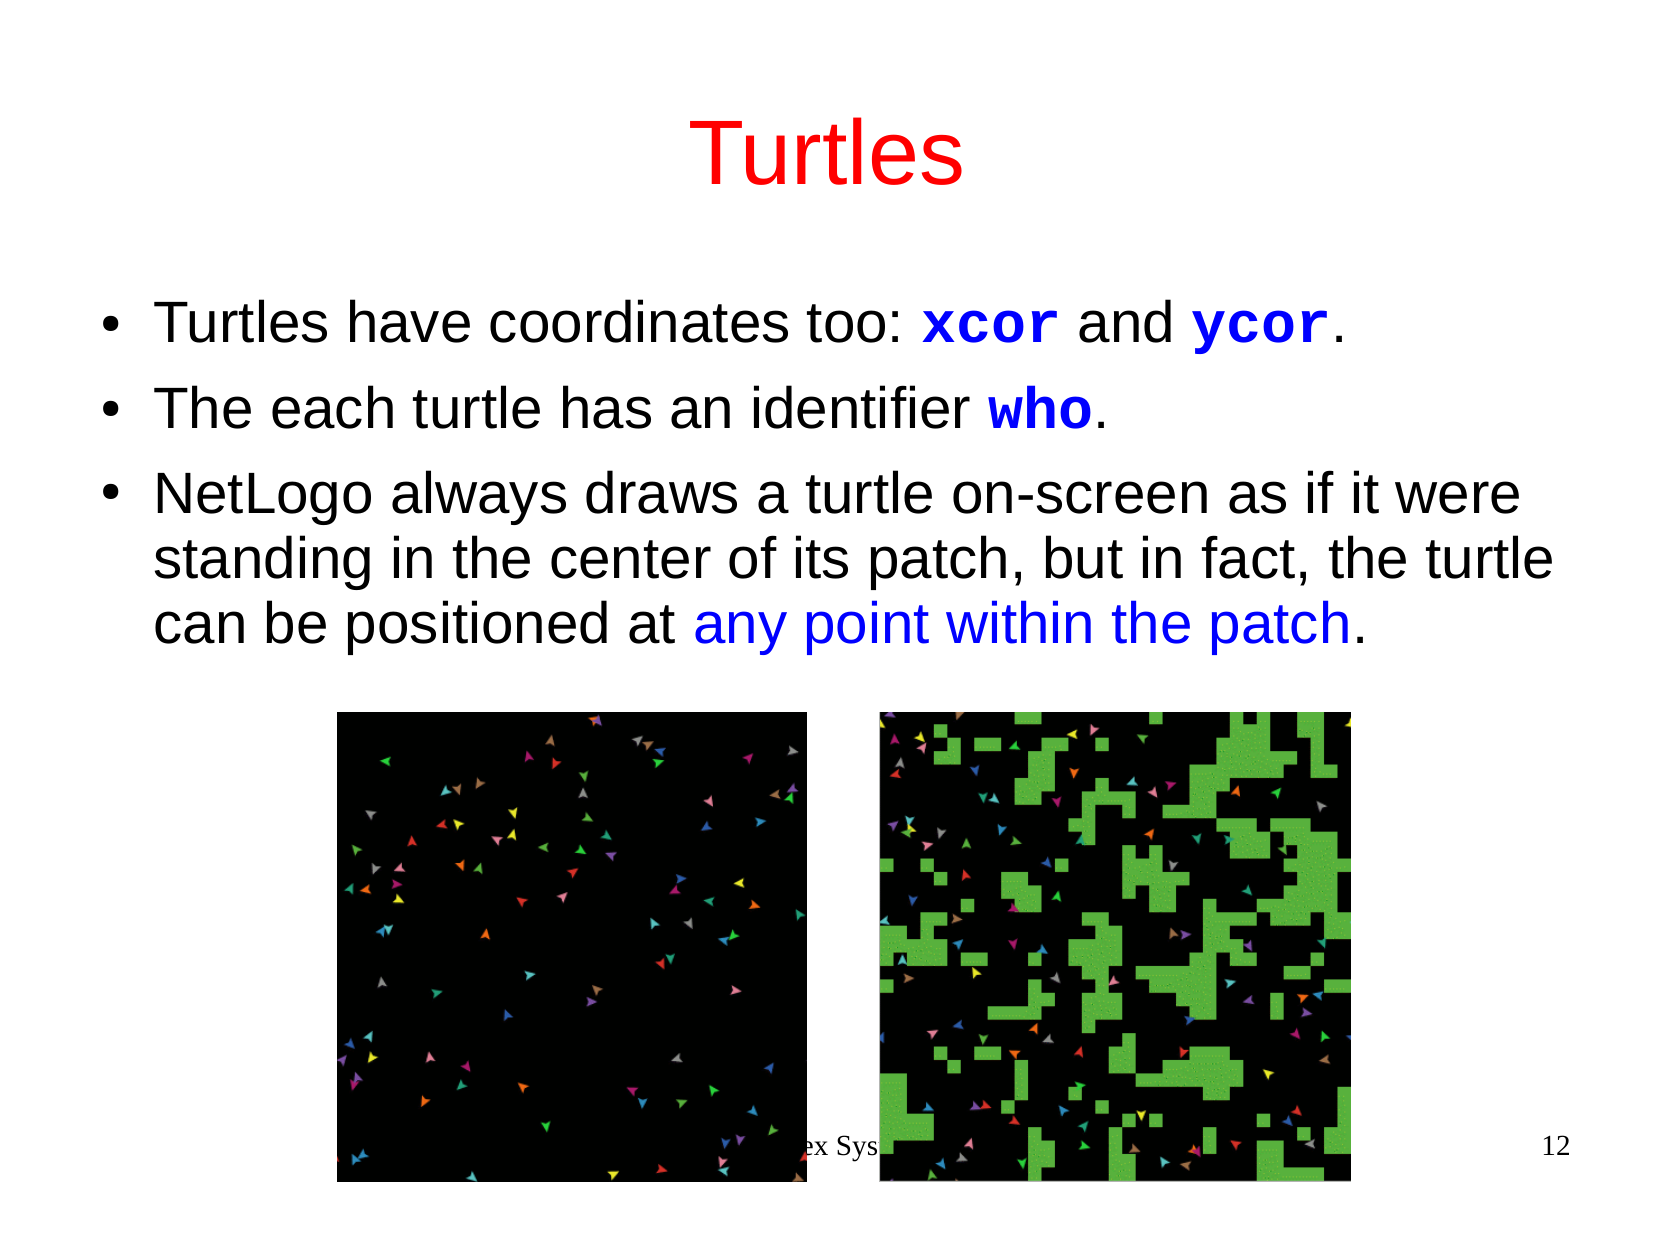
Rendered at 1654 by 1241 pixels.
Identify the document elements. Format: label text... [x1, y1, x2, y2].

title Turtles [82, 49, 1571, 257]
picture [879, 712, 1351, 1182]
list Turtles have coordinates too: xcor and ycor. The each turtle has an identifier who. NetLogo always draws a turtle on-screen as if it were standing in the center of its patch, but in fact, the turtle can be positioned at any point within the patch. [82, 290, 1571, 1109]
picture [337, 712, 807, 1182]
